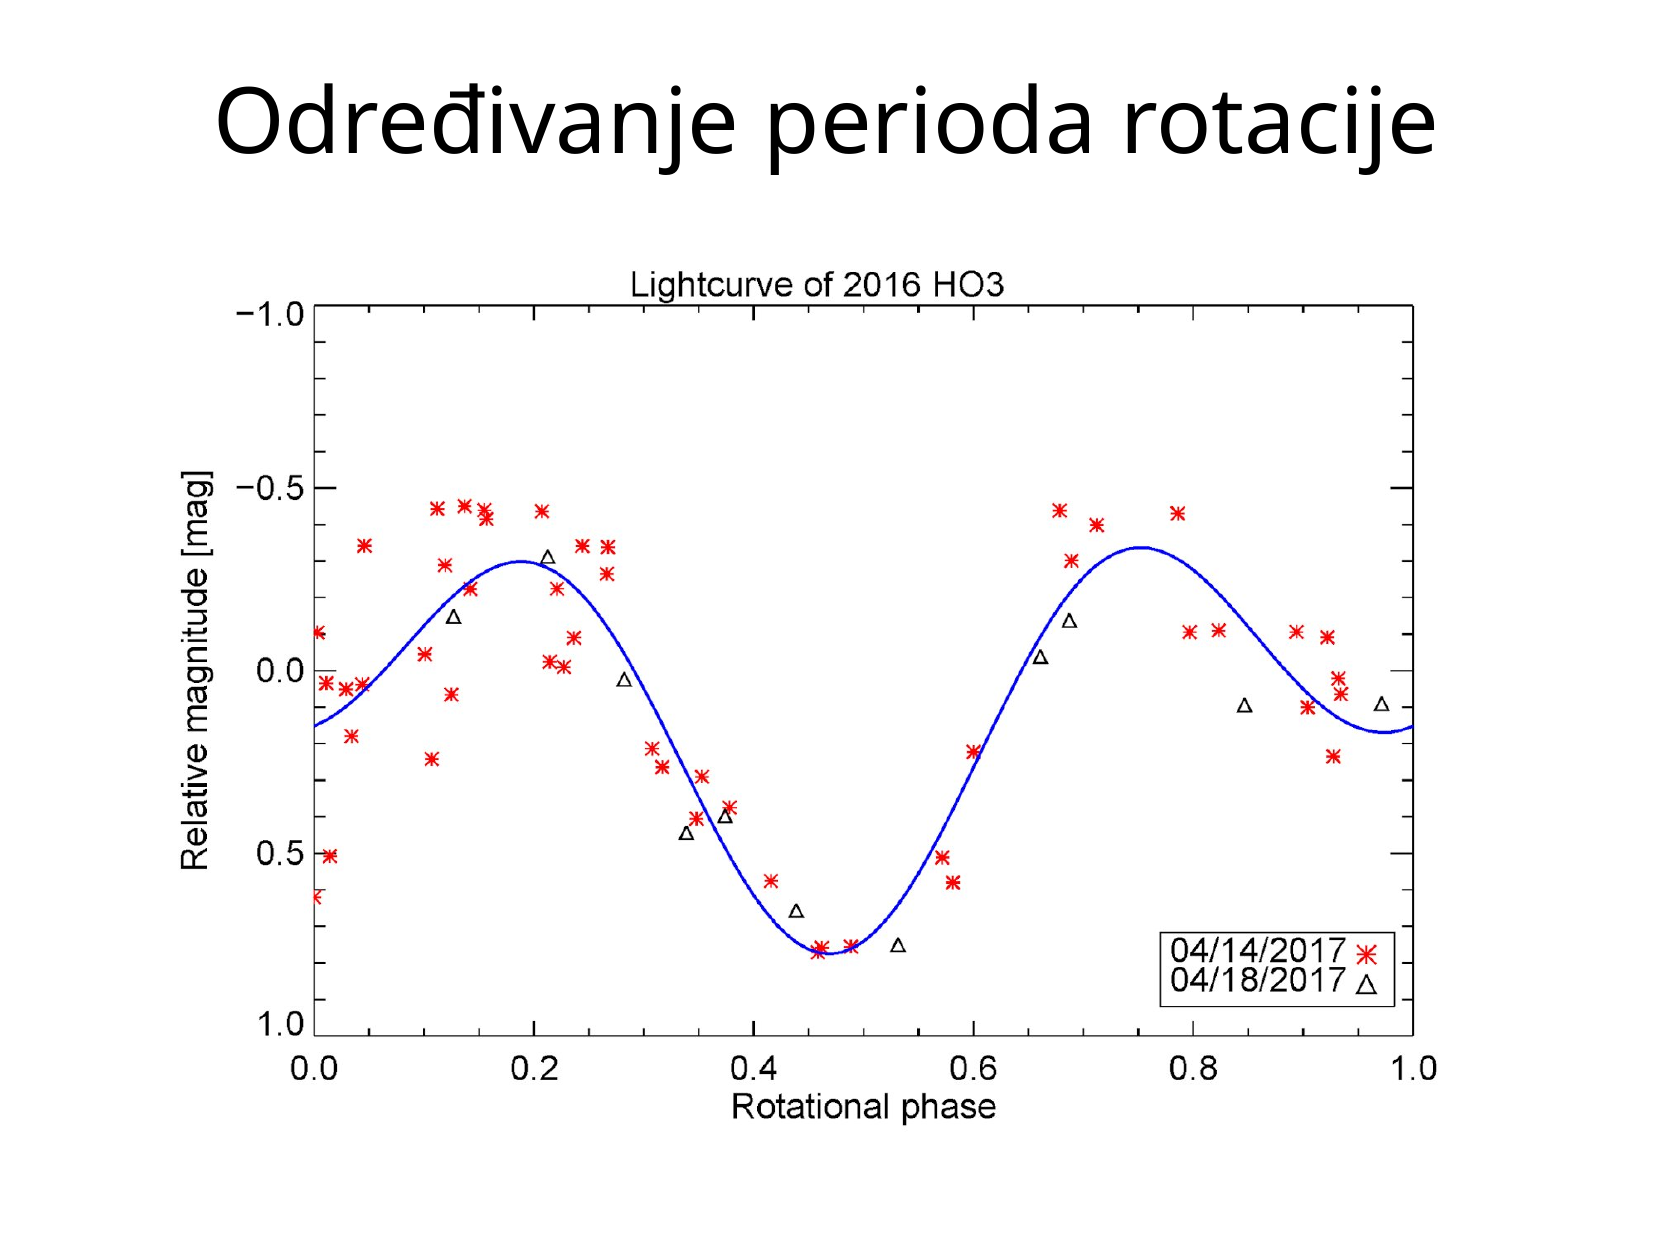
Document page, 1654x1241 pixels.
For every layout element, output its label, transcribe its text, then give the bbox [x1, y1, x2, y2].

picture [144, 209, 1471, 1162]
title Određivanje perioda rotacije [82, 15, 1571, 223]
